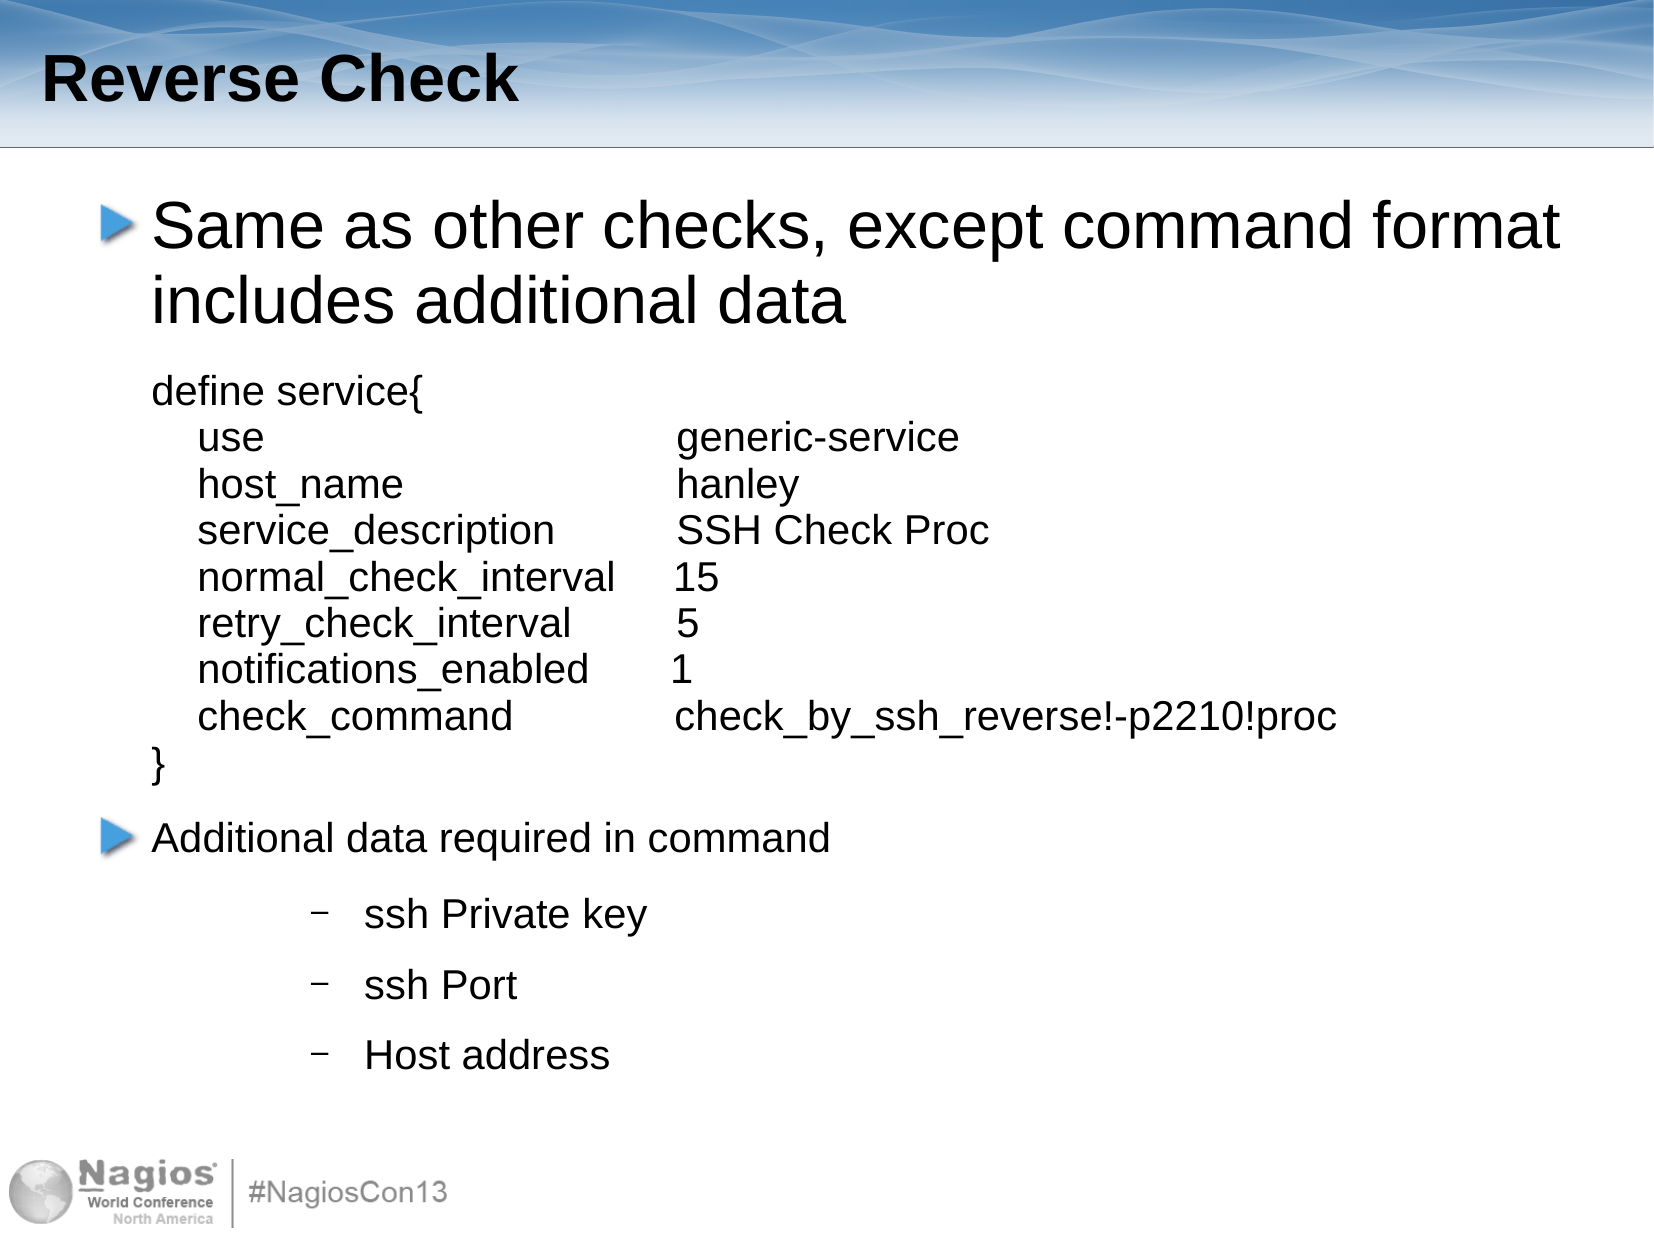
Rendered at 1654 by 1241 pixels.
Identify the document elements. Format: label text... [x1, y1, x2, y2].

picture [0, 0, 1654, 147]
title Reverse Check [41, 29, 1248, 127]
picture [9, 1159, 453, 1228]
list Same as other checks, except command format includes additional data define service{ use generic-service host_name hanley service_description SSH Check Proc normal_check_interval 15 retry_check_interval 5 notifications_enabled 1 check_command check_by_ssh_reverse!-p2210!proc } Additional data required in command ssh Private key ssh Port Host address [80, 188, 1569, 1152]
